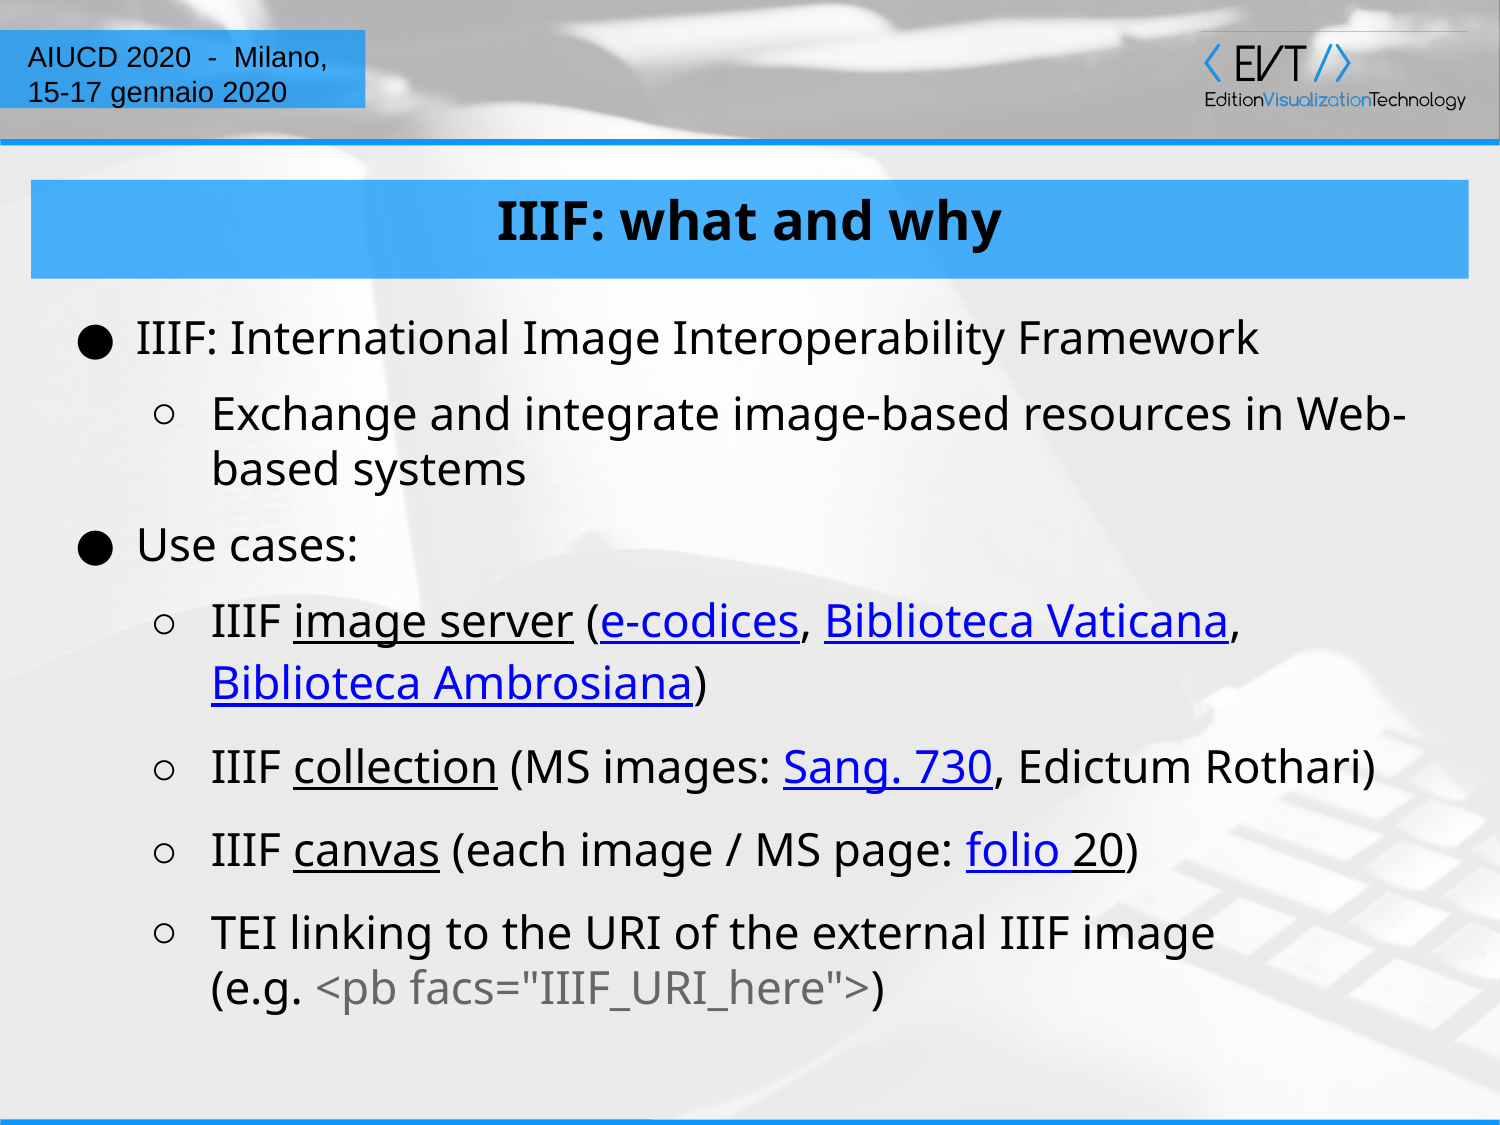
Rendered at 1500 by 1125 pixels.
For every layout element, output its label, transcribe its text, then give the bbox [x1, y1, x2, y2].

list IIIF: International Image Interoperability Framework Exchange and integrate image-based resources in Web-based systems Use cases: IIIF image server (e-codices, Biblioteca Vaticana, Biblioteca Ambrosiana) IIIF collection (MS images: Sang. 730, Edictum Rothari) IIIF canvas (each image / MS page: folio 20) TEI linking to the URI of the external IIIF image (e.g. <pb facs="IIIF_URI_here">) [51, 299, 1436, 1101]
picture [1201, 31, 1467, 112]
text_box refers to www.ancientwisdoms.ac.uk/media/ontology/sawsOntology.owl#refersTo [0, 30, 366, 109]
title IIIF: what and why [31, 176, 1469, 276]
